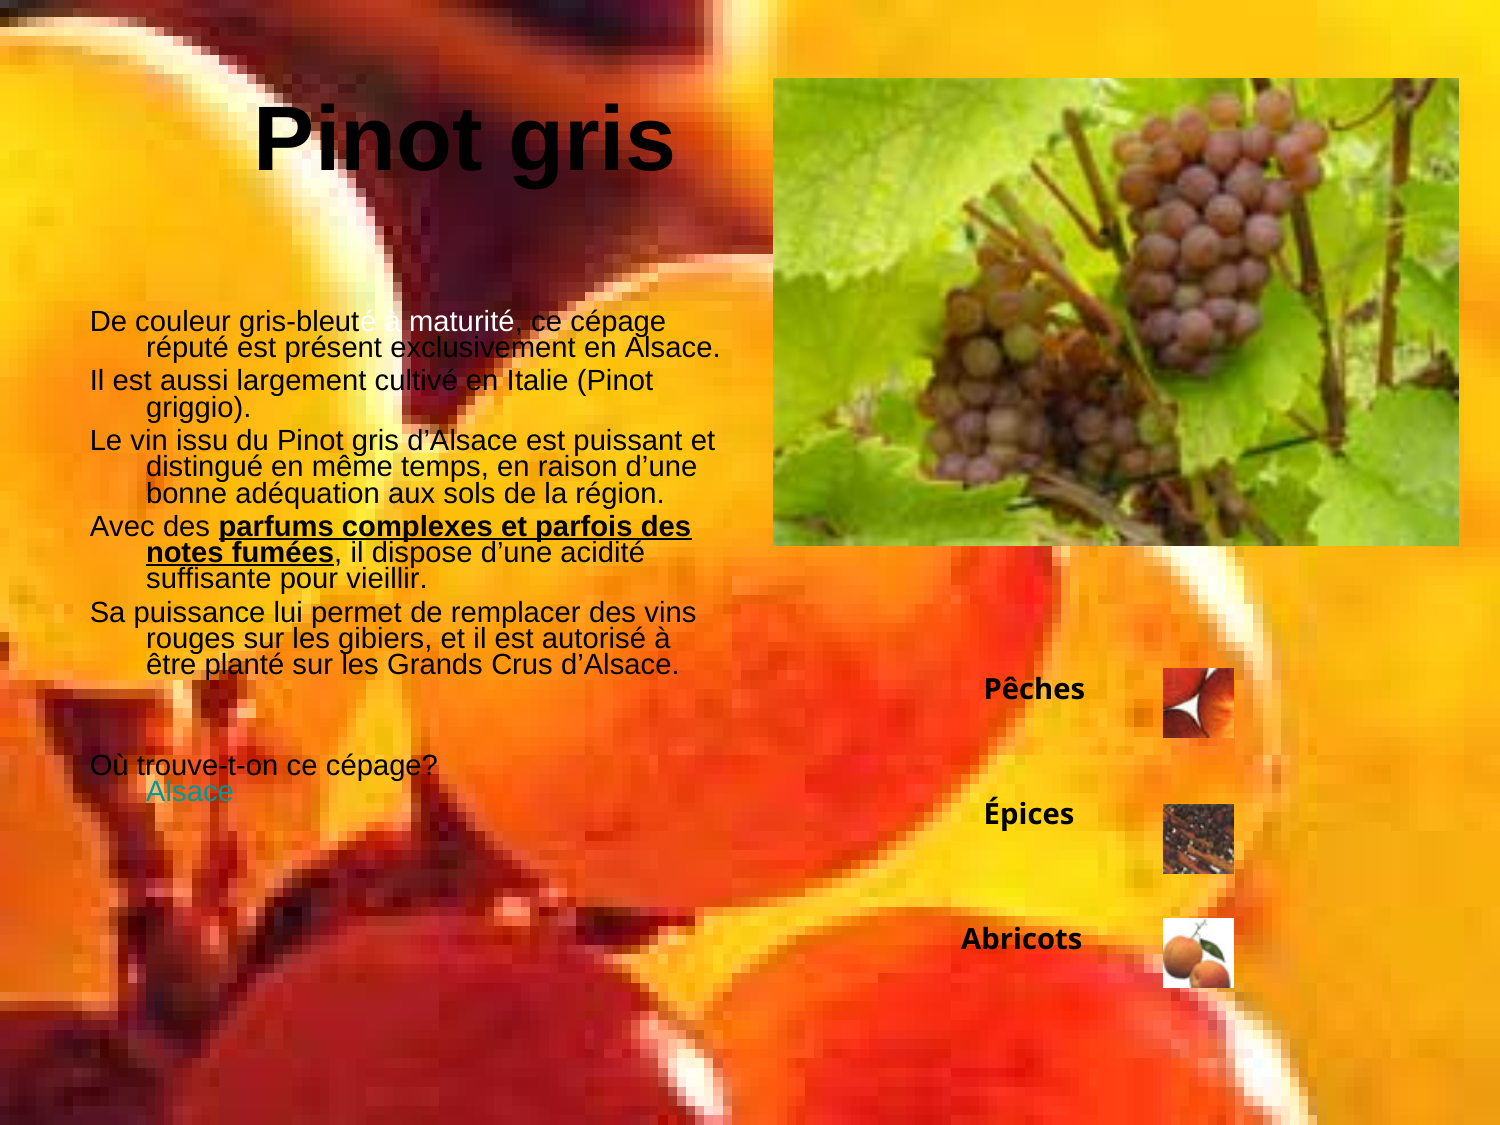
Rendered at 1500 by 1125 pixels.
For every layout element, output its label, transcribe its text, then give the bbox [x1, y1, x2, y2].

text_box Épices [938, 771, 1131, 896]
list De couleur gris-bleuté à maturité, ce cépage réputé est présent exclusivement en Alsace. Il est aussi largement cultivé en Italie (Pinot griggio). Le vin issu du Pinot gris d’Alsace est puissant et distingué en même temps, en raison d’une bonne adéquation aux sols de la région. Avec des parfums complexes et parfois des notes fumées, il dispose d’une acidité suffisante pour vieillir. Sa puissance lui permet de remplacer des vins rouges sur les gibiers, et il est autorisé à être planté sur les Grands Crus d’Alsace. Où trouve-t-on ce cépage? Alsace [75, 262, 738, 1006]
text_box Abricots [938, 896, 1131, 1021]
text_box Pêches [938, 645, 1131, 771]
picture [0, 0, 1500, 1125]
title Pinot gris [74, 45, 857, 233]
